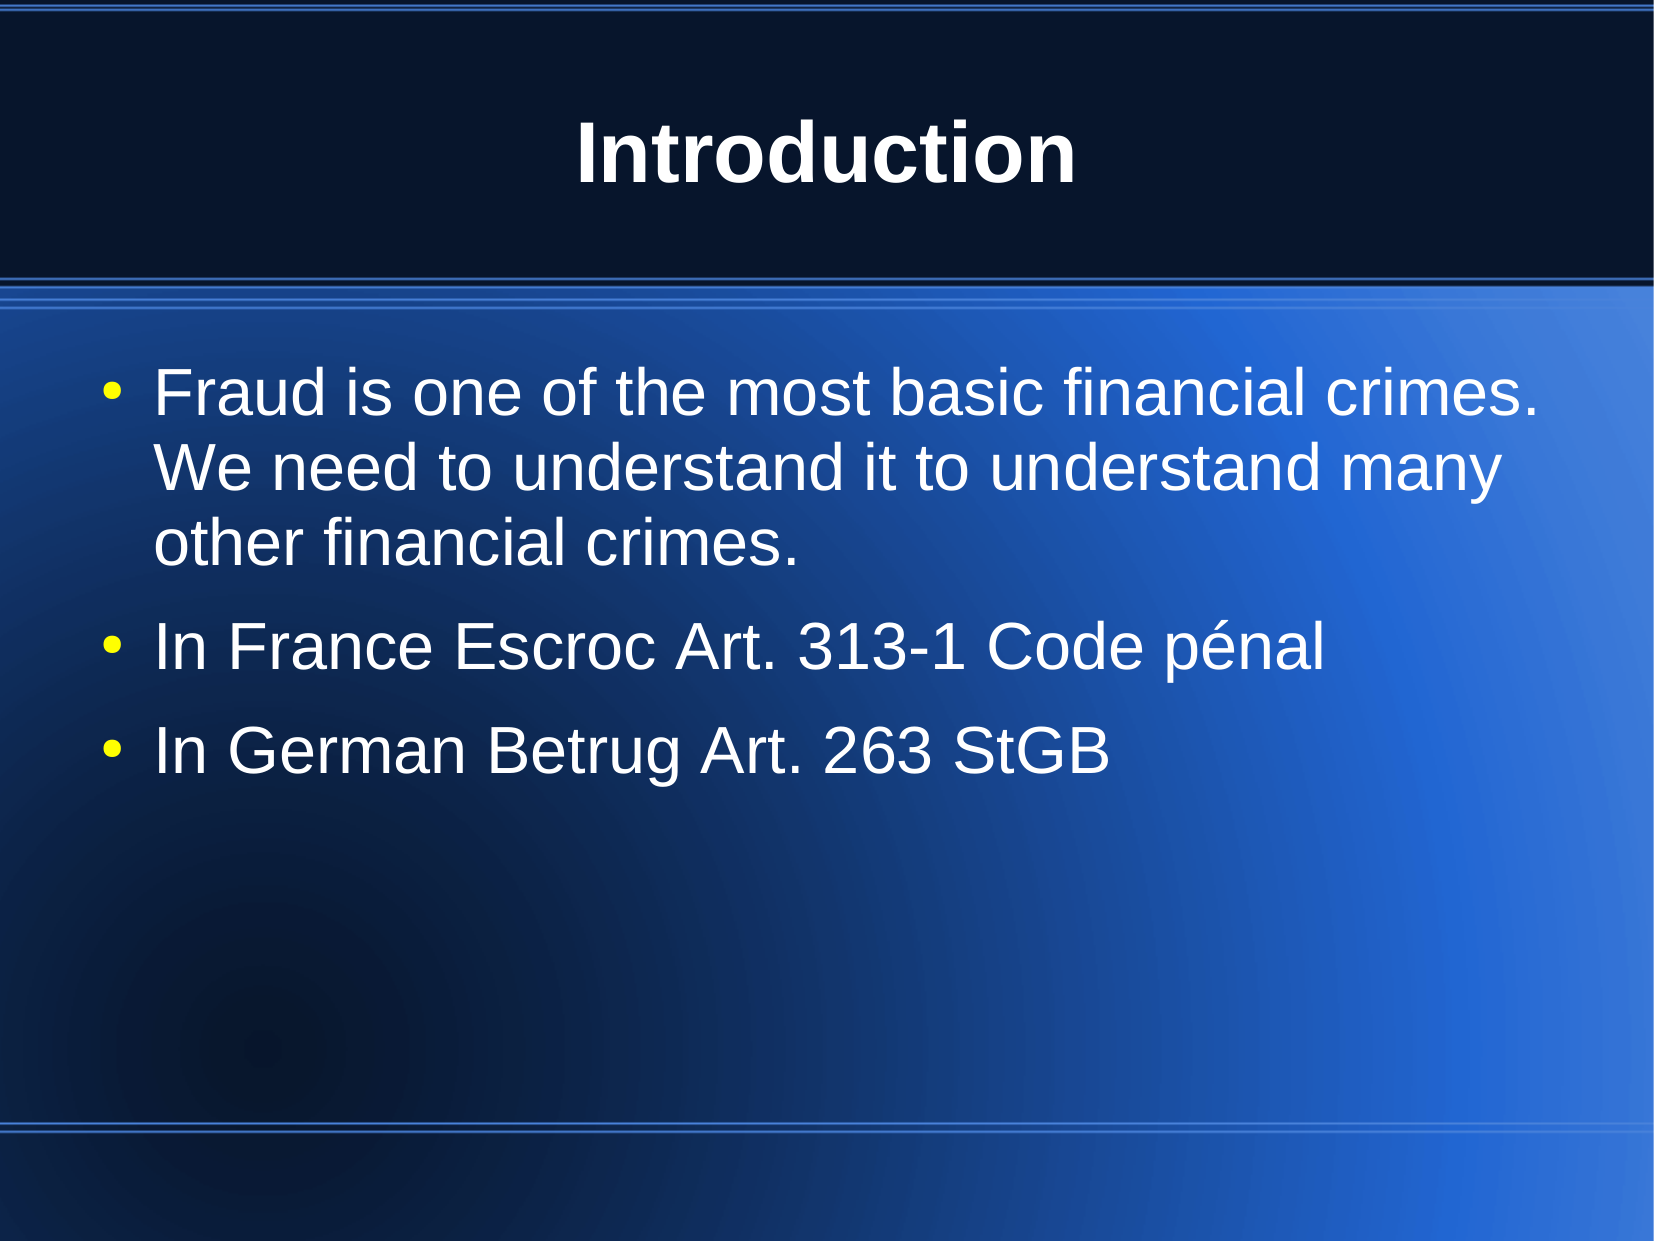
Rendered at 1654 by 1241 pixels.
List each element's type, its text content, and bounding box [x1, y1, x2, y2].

title Introduction [82, 49, 1571, 257]
list Fraud is one of the most basic financial crimes. We need to understand it to understand many other financial crimes. In France Escroc Art. 313-1 Code pénal In German Betrug Art. 263 StGB [82, 355, 1571, 1058]
picture [0, 0, 1654, 1241]
